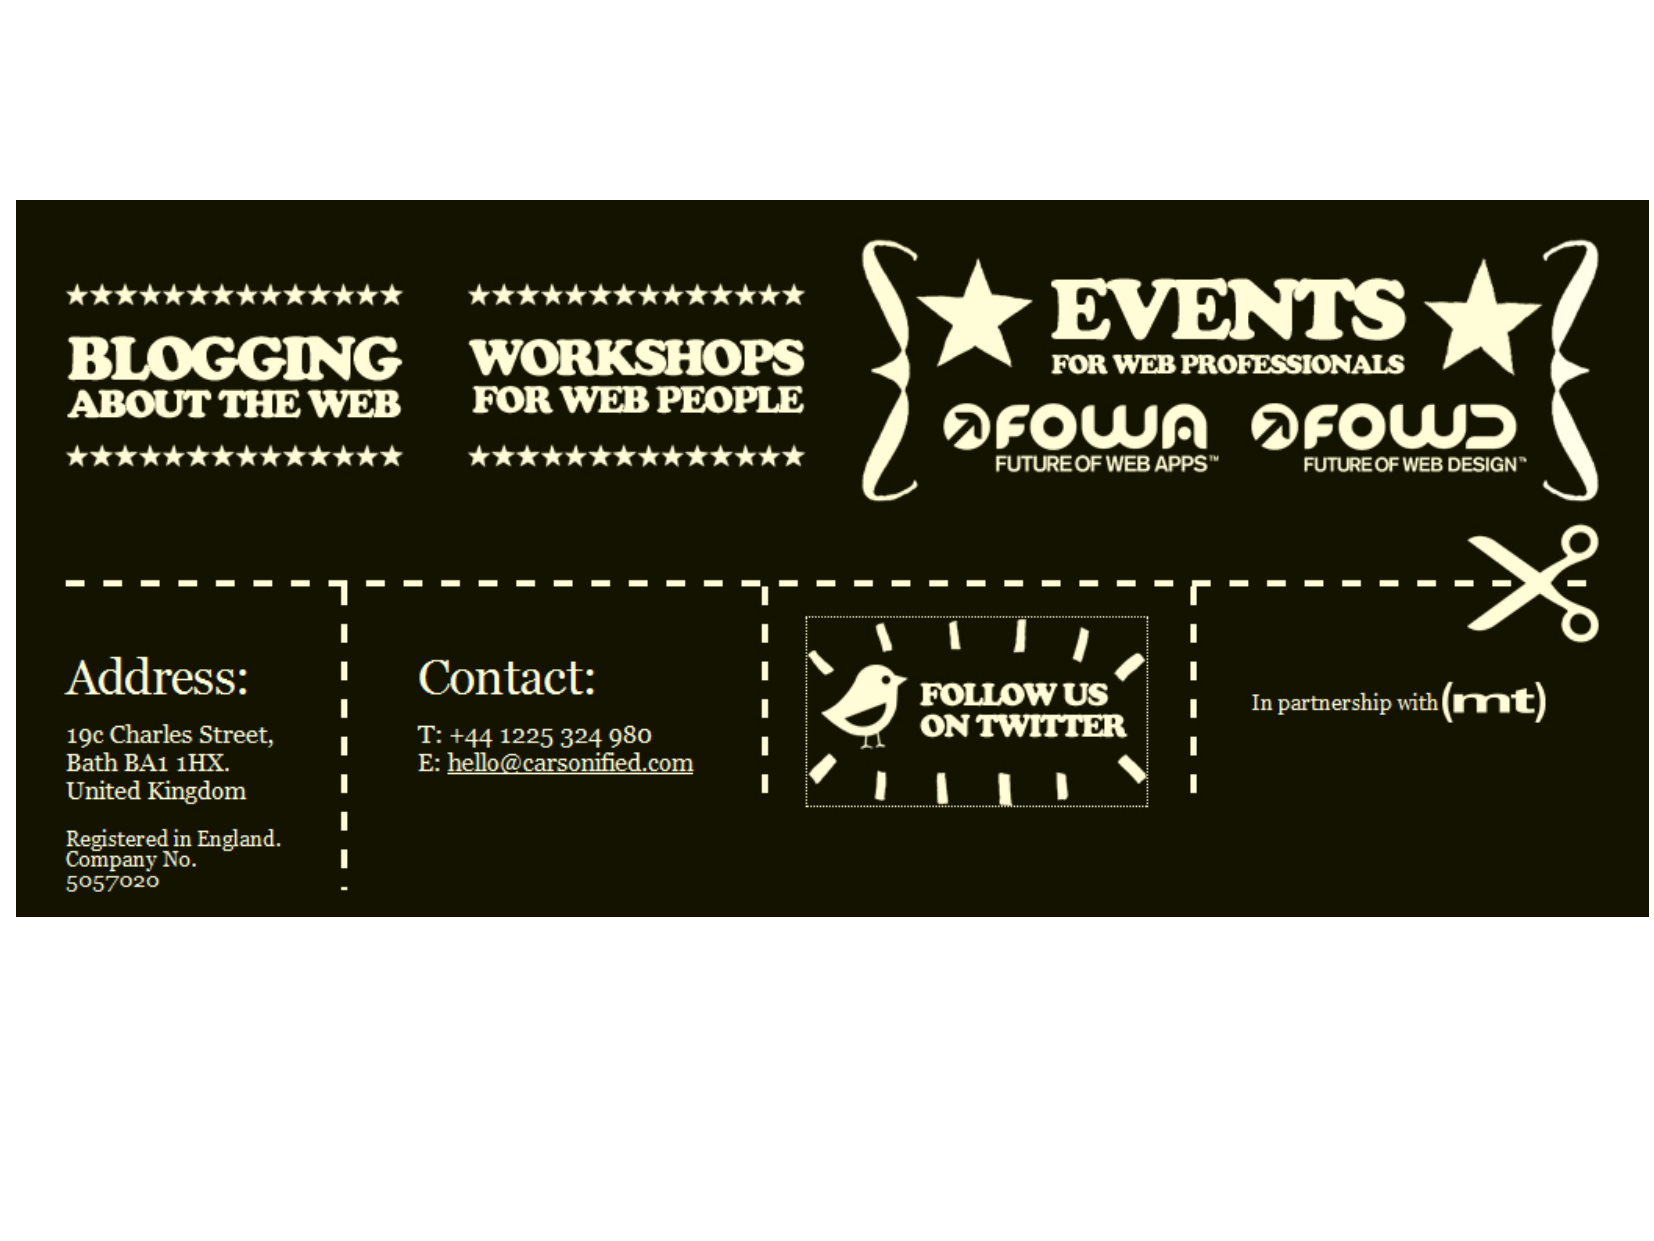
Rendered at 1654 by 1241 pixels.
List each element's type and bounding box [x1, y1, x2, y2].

picture [16, 200, 1649, 917]
